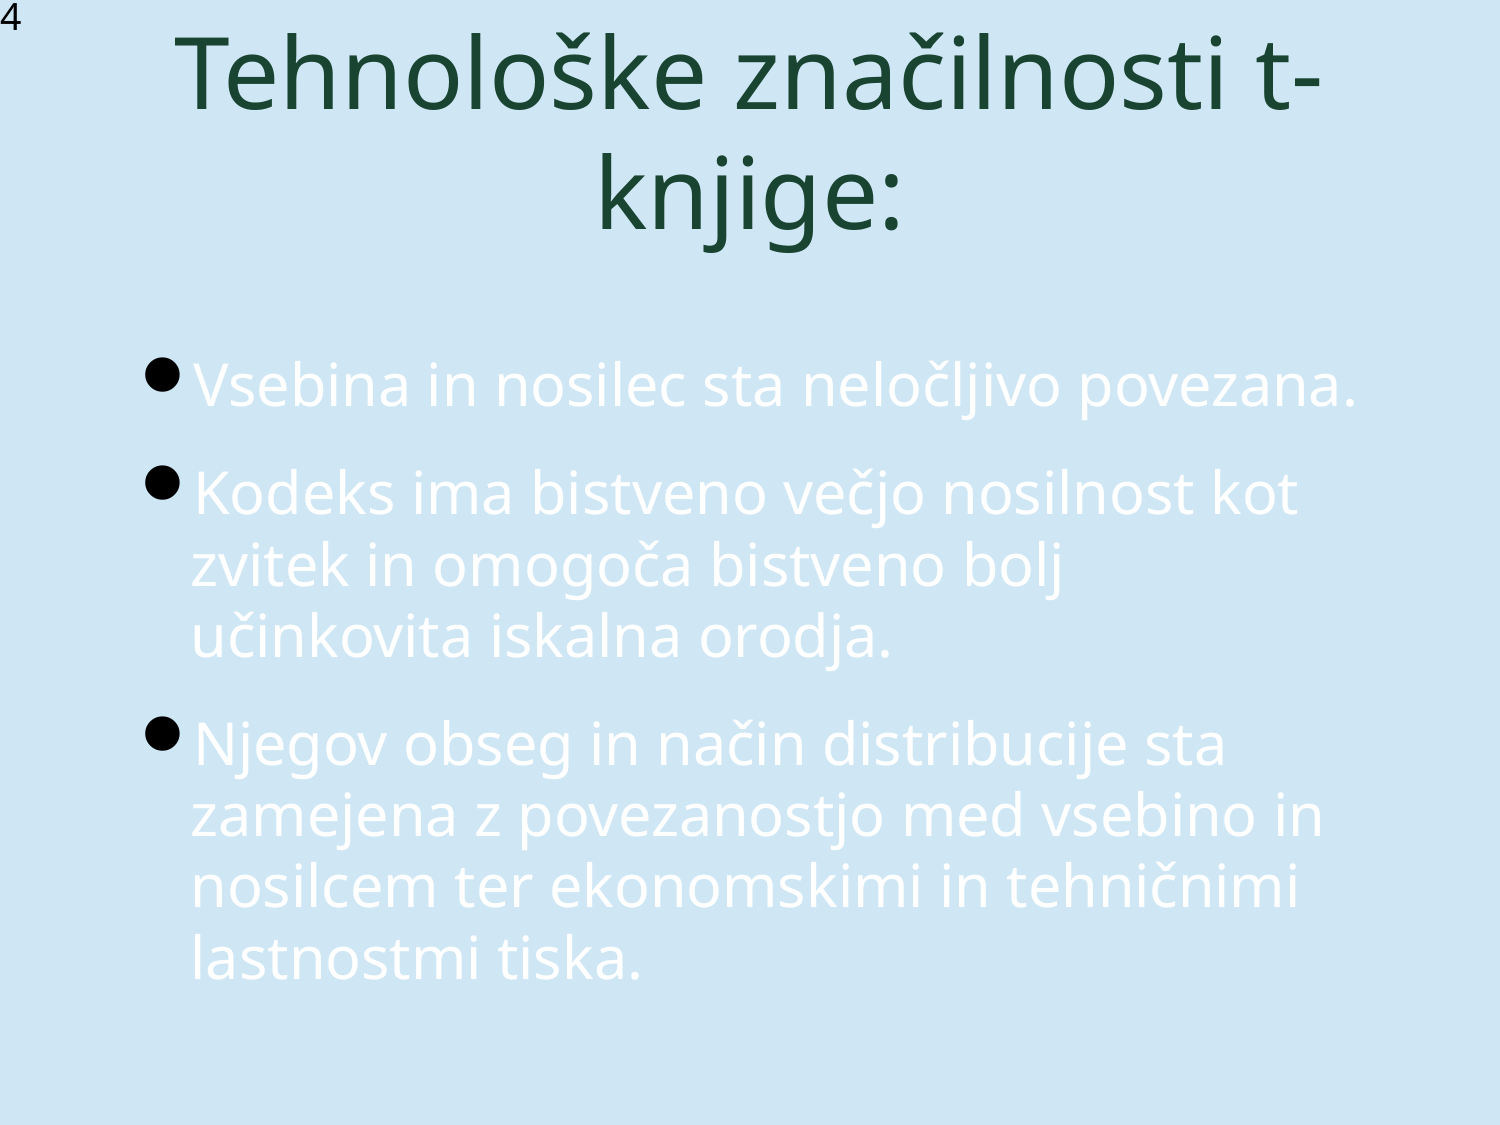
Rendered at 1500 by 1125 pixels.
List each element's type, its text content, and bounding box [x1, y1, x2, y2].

list Vsebina in nosilec sta neločljivo povezana. Kodeks ima bistveno večjo nosilnost kot zvitek in omogoča bistveno bolj učinkovita iskalna orodja. Njegov obseg in način distribucije sta zamejena z povezanostjo med vsebino in nosilcem ter ekonomskimi in tehničnimi lastnostmi tiska. [125, 339, 1375, 1026]
title Tehnološke značilnosti t-knjige: [125, 12, 1375, 246]
